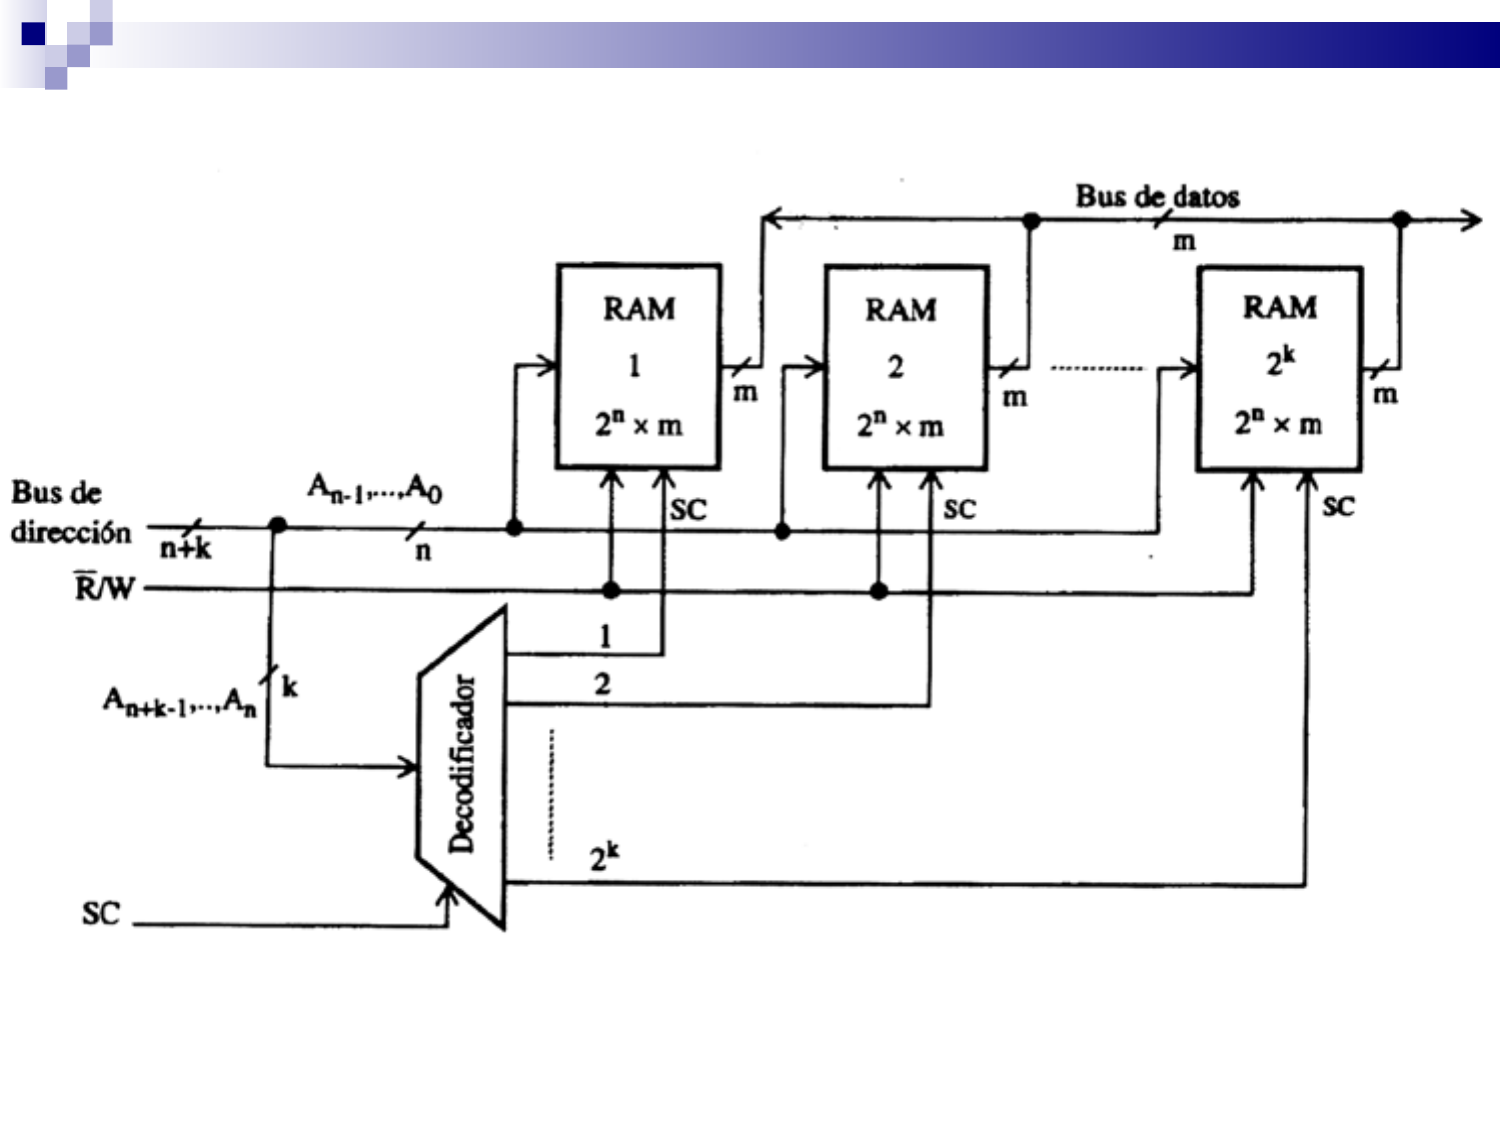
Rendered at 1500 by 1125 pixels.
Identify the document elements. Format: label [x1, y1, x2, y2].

picture [0, 137, 1500, 992]
